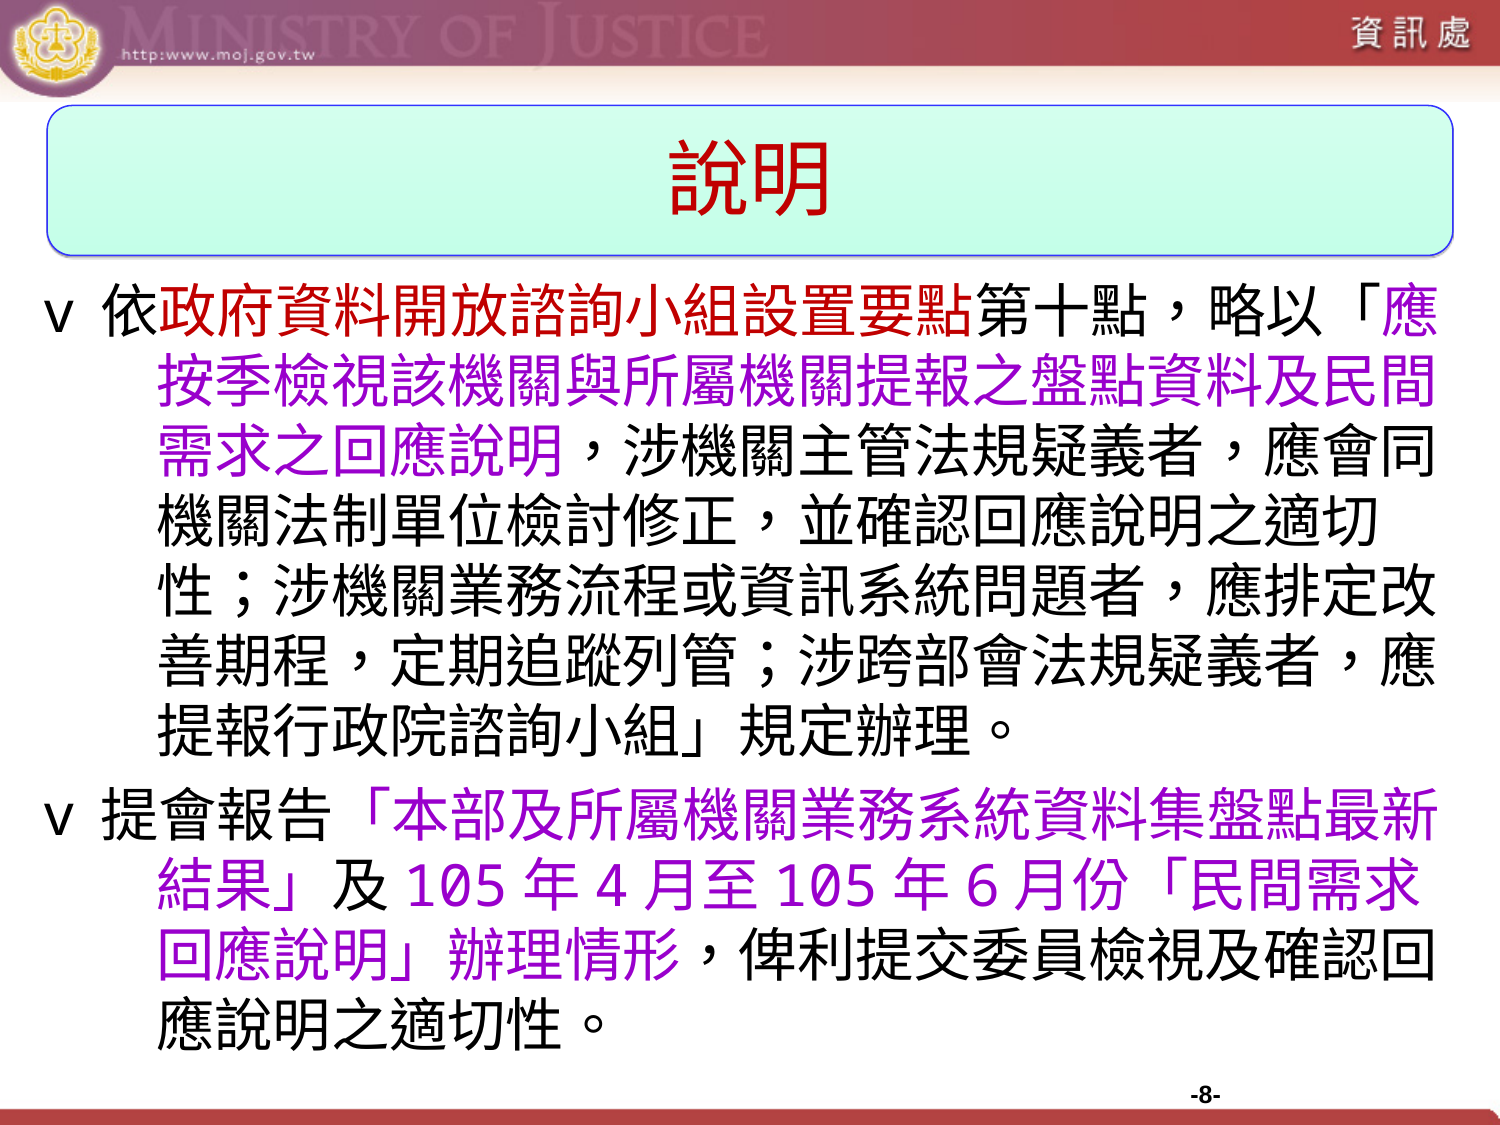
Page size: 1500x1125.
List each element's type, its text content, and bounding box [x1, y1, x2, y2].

text_box -8- [1175, 1070, 1488, 1109]
text_box 說明 [54, 113, 1446, 248]
list 依政府資料開放諮詢小組設置要點第十點，略以「應按季檢視該機關與所屬機關提報之盤點資料及民間需求之回應說明，涉機關主管法規疑義者，應會同機關法制單位檢討修正，並確認回應說明之適切性；涉機關業務流程或資訊系統問題者，應排定改善期程，定期追蹤列管；涉跨部會法規疑義者，應提報行政院諮詢小組」規定辦理。 提會報告「本部及所屬機關業務系統資料集盤點最新結果」及105年4月至105年6月份「民間需求回應說明」辦理情形，俾利提交委員檢視及確認回應說明之適切性。 [29, 267, 1483, 1125]
text_box [47, 105, 1453, 256]
